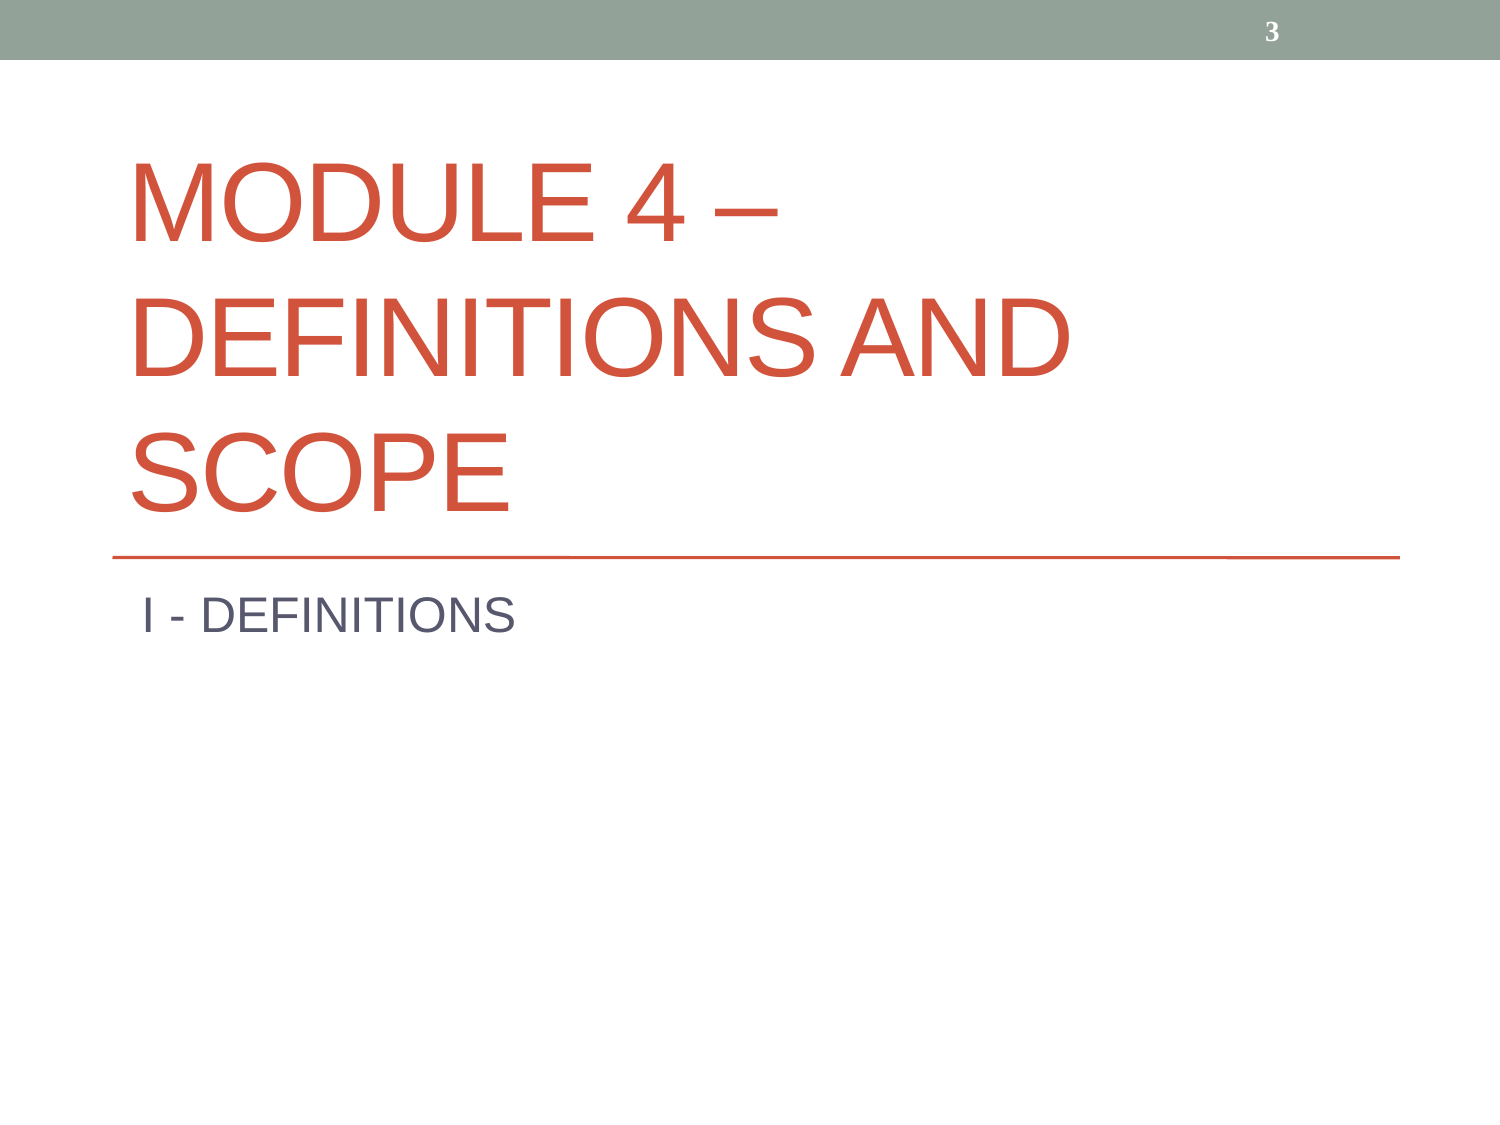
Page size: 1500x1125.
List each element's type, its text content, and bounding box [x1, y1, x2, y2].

slide_number <編號> [1250, 3, 1425, 57]
subtitle I - DEFINITIONS [112, 575, 1163, 863]
title MODULE 4 – Definitions and Scope [112, 224, 1400, 542]
